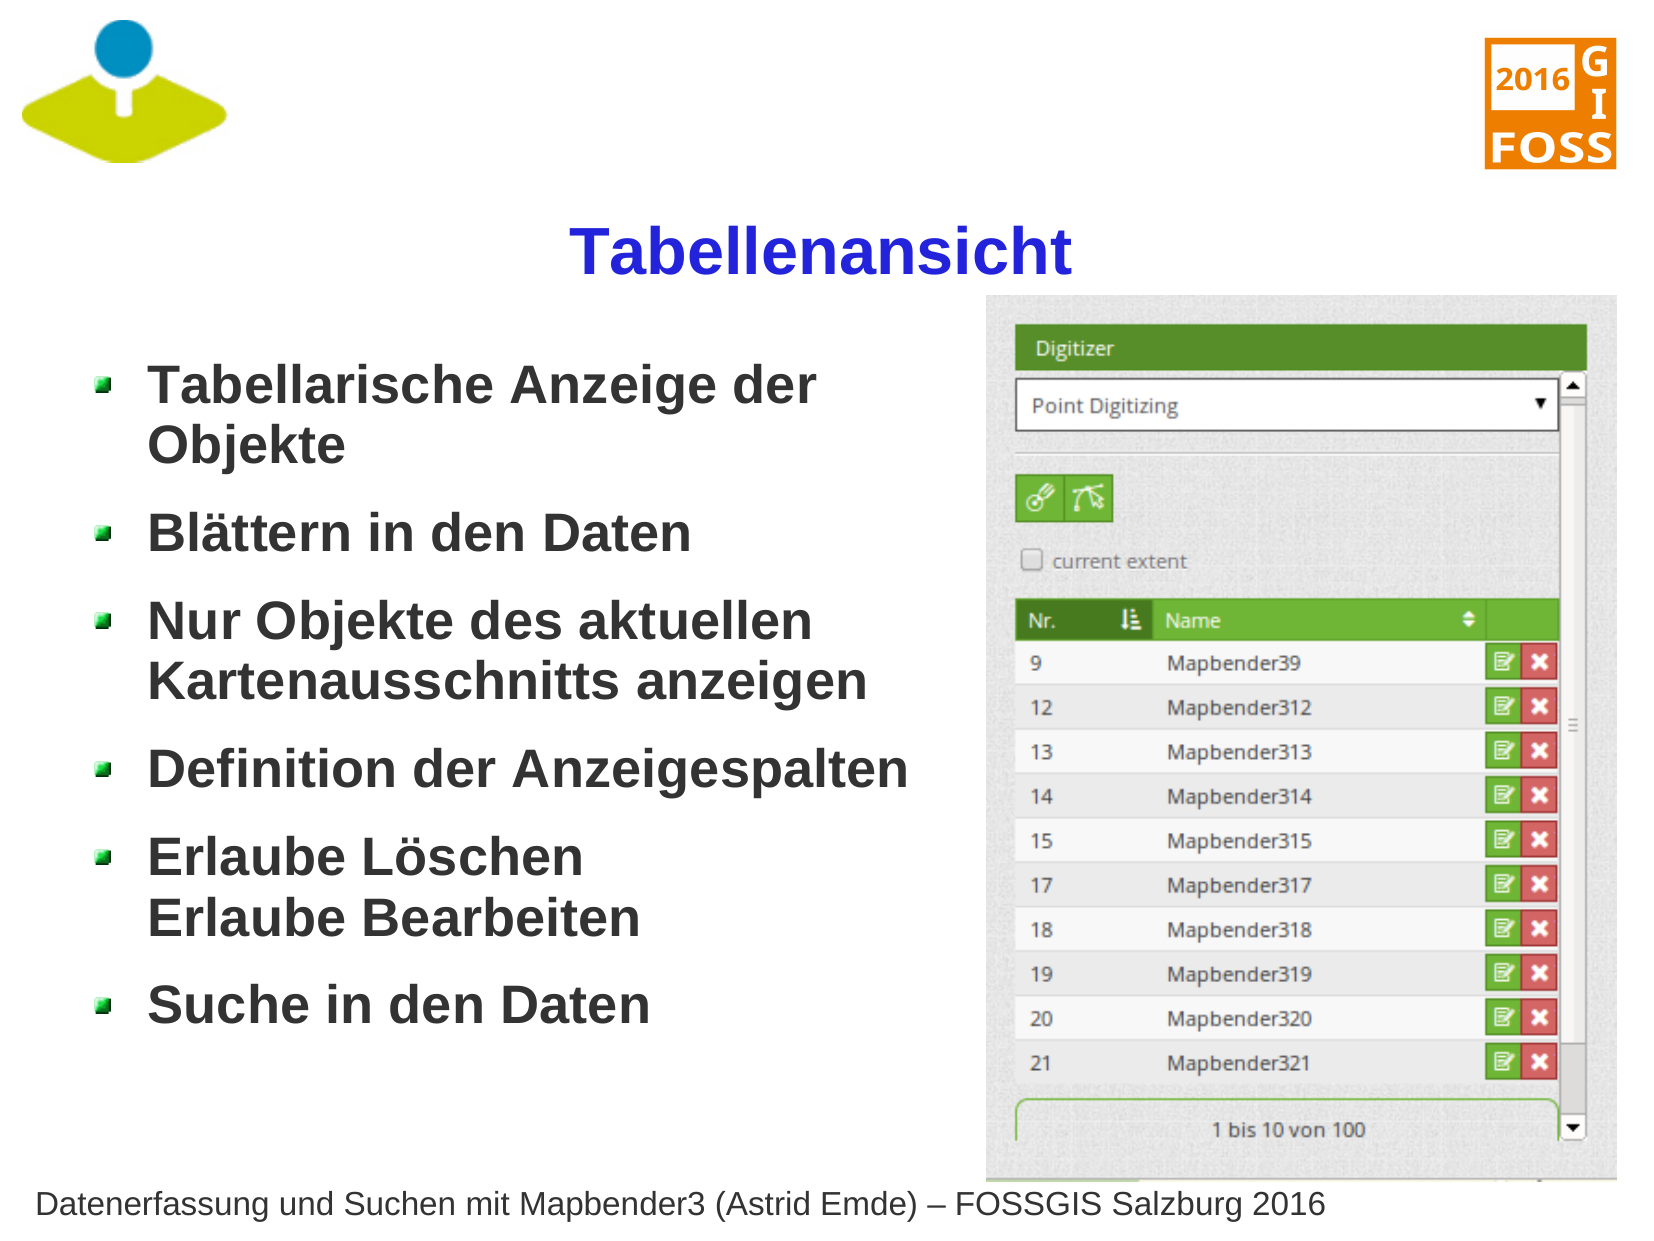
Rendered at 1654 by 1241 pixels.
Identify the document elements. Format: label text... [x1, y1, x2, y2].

picture [986, 295, 1617, 1182]
list Tabellarische Anzeige der Objekte Blättern in den Daten Nur Objekte des aktuellen Kartenausschnitts anzeigen Definition der Anzeigespalten Erlaube Löschen Erlaube Bearbeiten Suche in den Daten [76, 354, 986, 1173]
title Tabellenansicht [76, 177, 1565, 325]
picture [1476, 29, 1625, 178]
picture [22, 20, 231, 163]
